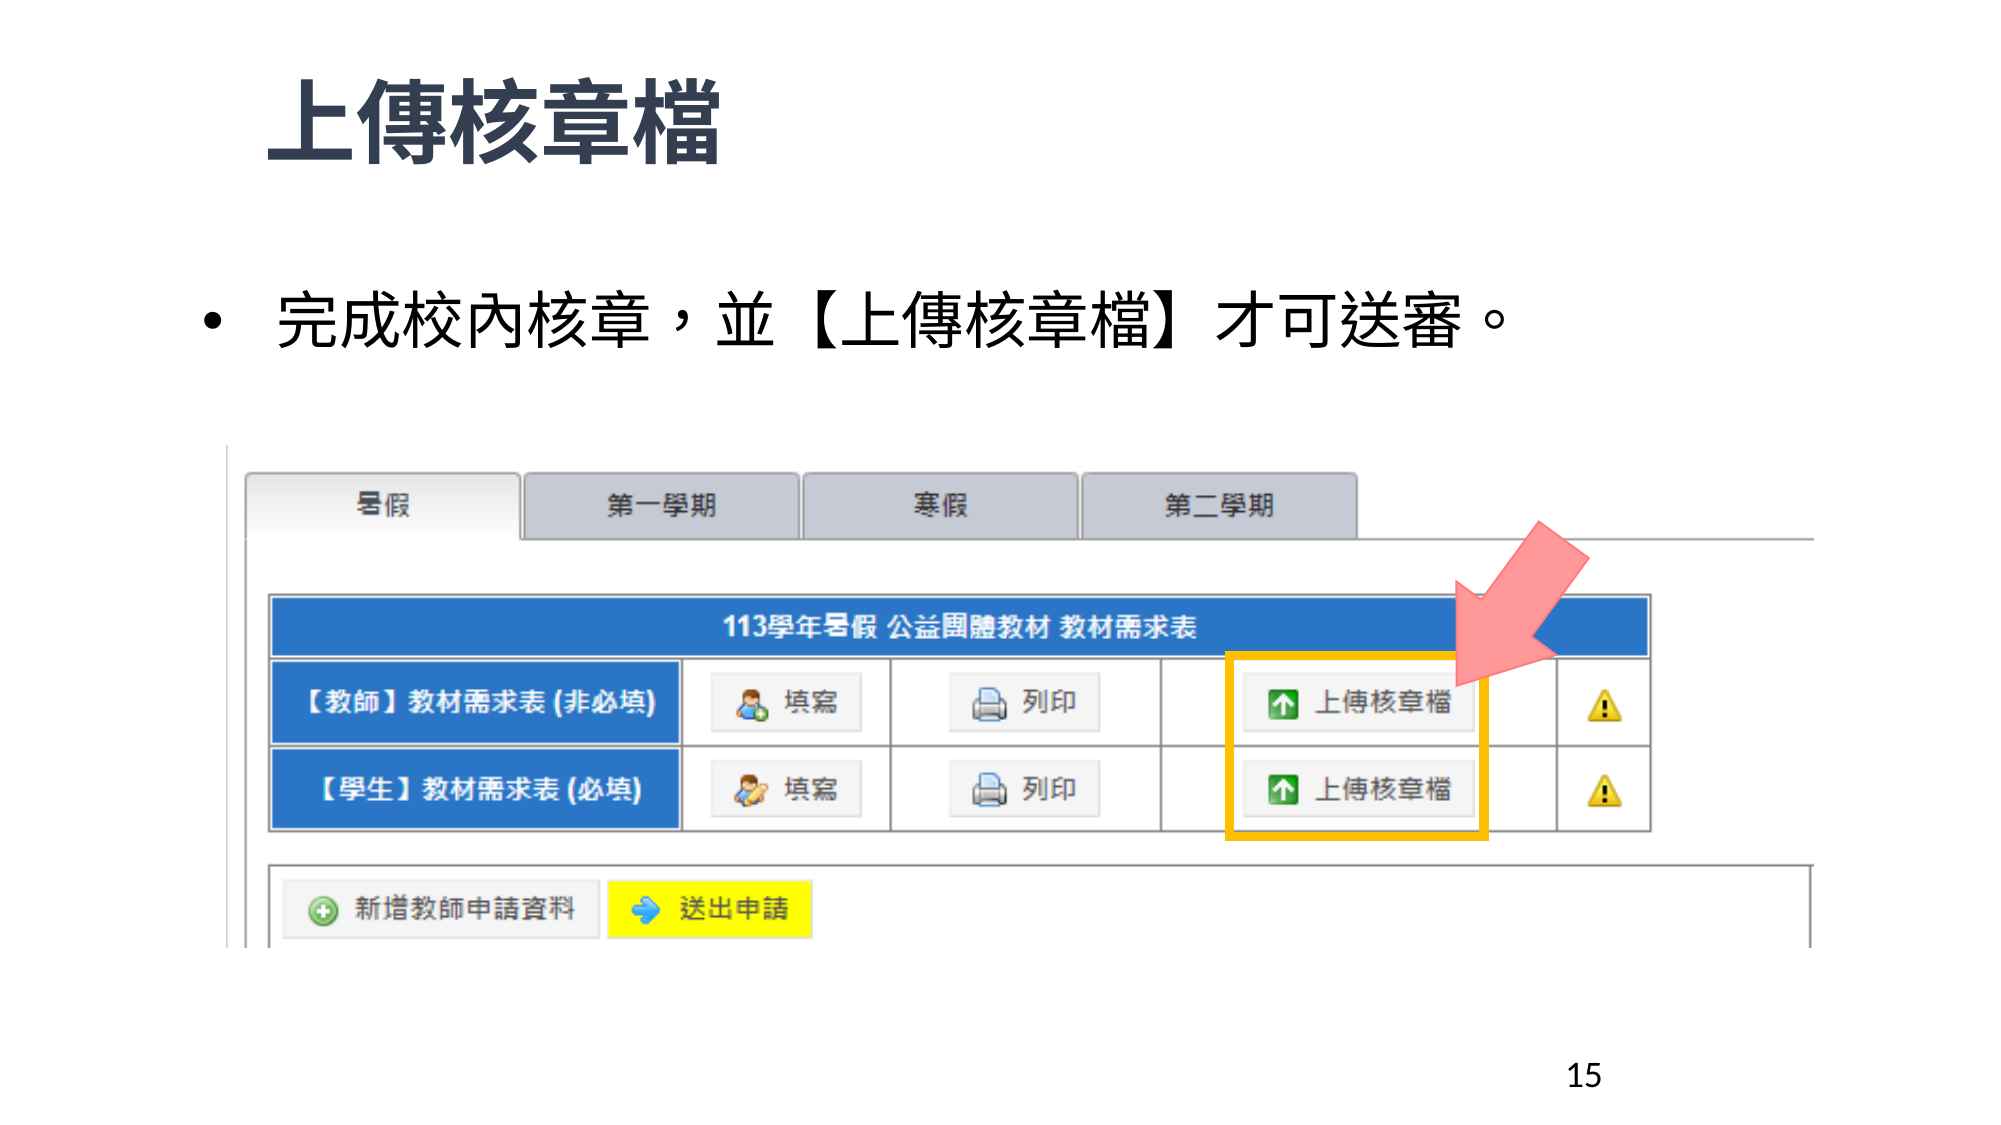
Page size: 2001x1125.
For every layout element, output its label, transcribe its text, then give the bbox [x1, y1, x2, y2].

text_box 完成校內核章，並【上傳核章檔】才可送審。 [186, 282, 1814, 446]
text_box 上傳核章檔 [250, 58, 739, 183]
picture [226, 445, 1814, 948]
text_box 10 [1550, 1042, 2000, 1103]
text_box [1456, 521, 1589, 686]
